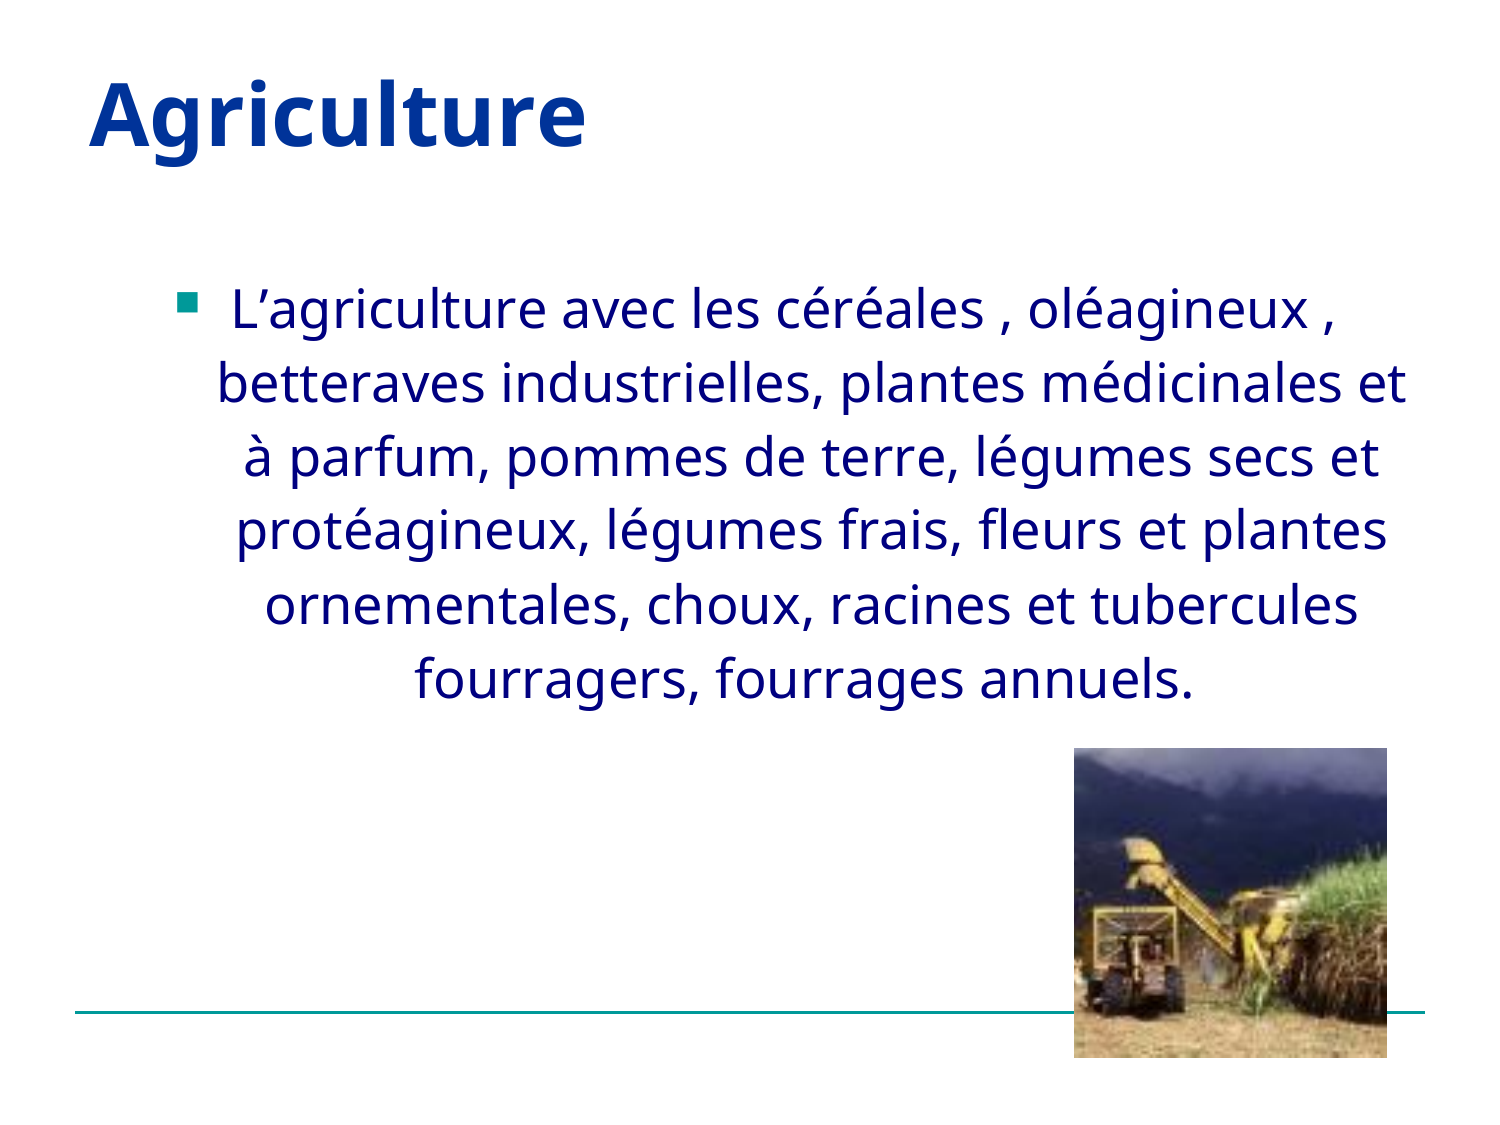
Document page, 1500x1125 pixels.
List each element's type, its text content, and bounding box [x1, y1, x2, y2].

title Agriculture [75, 45, 1426, 233]
list L’agriculture avec les céréales , oléagineux , betteraves industrielles, plantes médicinales et à parfum, pommes de terre, légumes secs et protéagineux, légumes frais, fleurs et plantes ornementales, choux, racines et tubercules fourragers, fourrages annuels. [87, 262, 1426, 1006]
picture [1074, 748, 1387, 1058]
